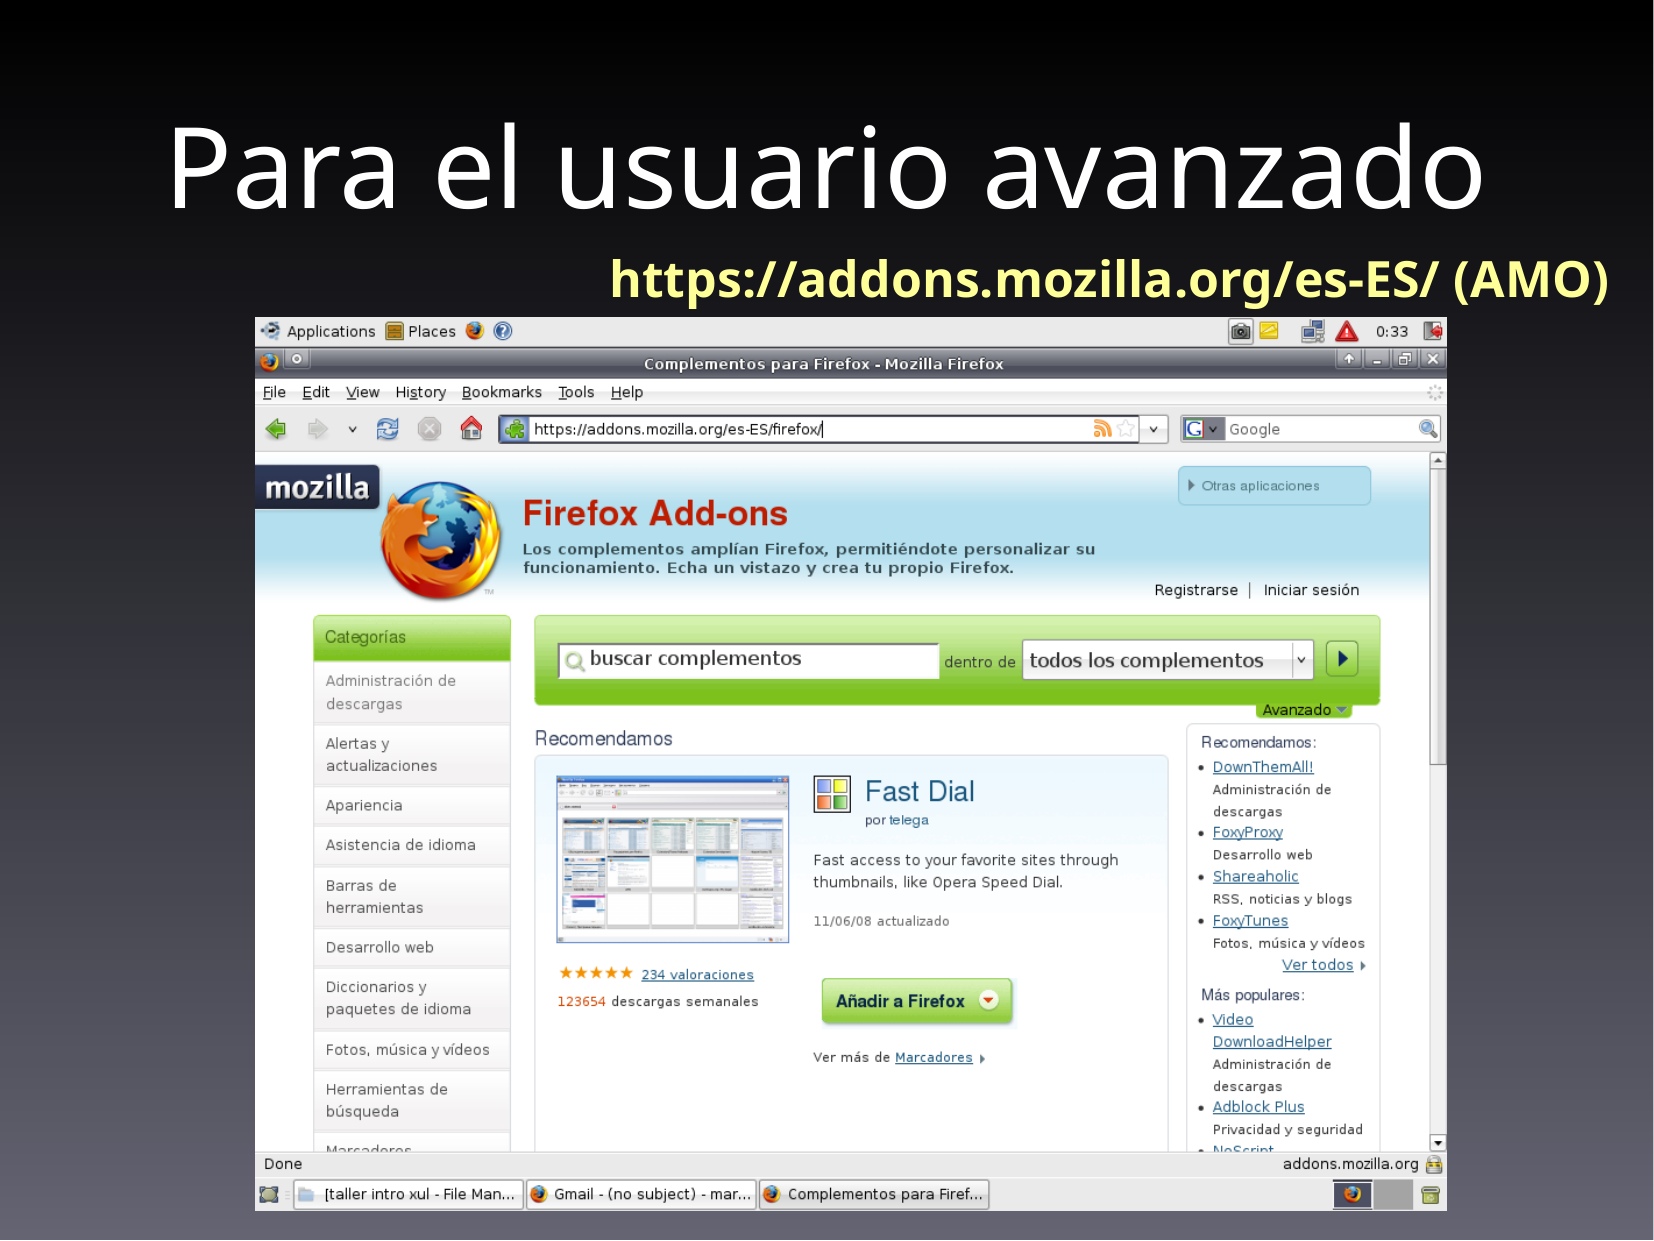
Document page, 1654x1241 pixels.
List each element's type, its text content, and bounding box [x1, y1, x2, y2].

picture [255, 317, 1447, 1211]
text_box https://addons.mozilla.org/es-ES/ (AMO) [88, 269, 1625, 309]
title Para el usuario avanzado [29, 61, 1625, 269]
